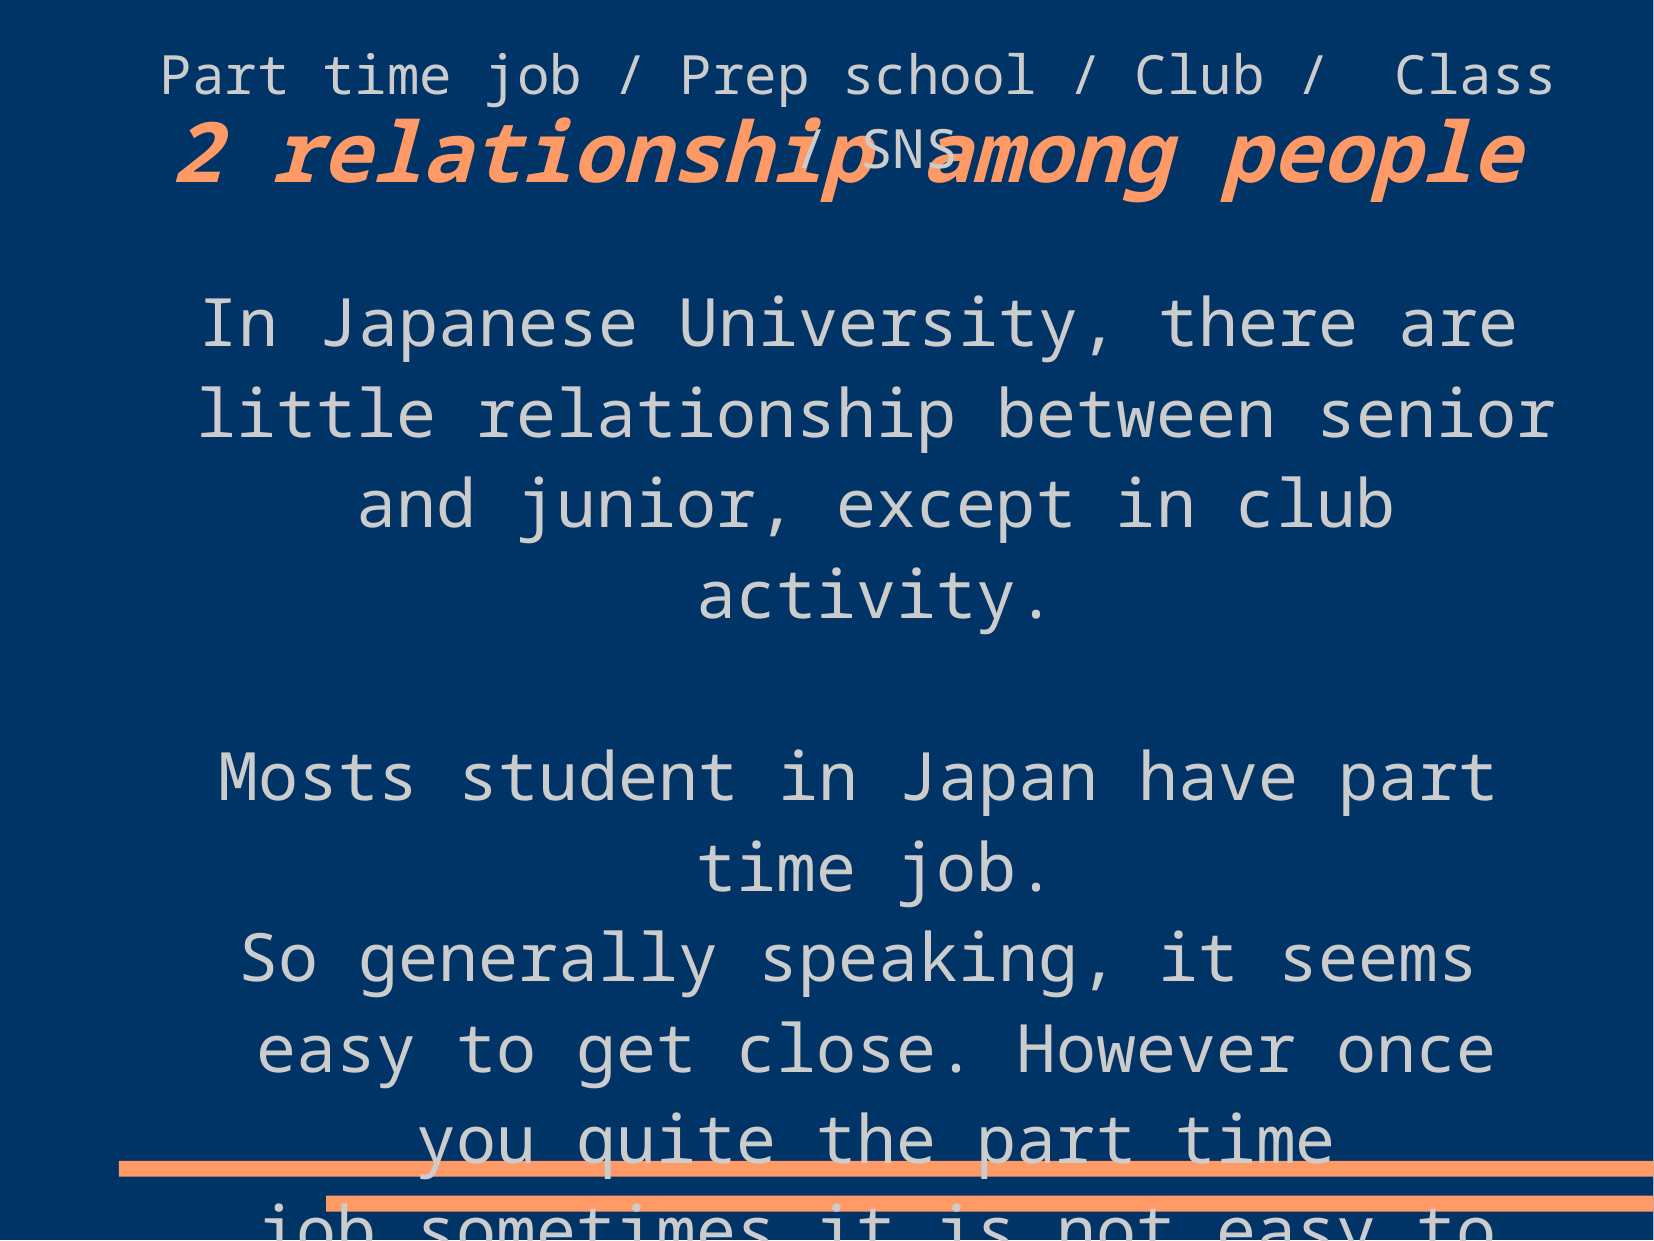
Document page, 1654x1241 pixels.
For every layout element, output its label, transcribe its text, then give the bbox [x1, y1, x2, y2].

title 2 relationship among people [121, 53, 1534, 189]
subtitle 【Place where people(students) meet】 Part time job / Prep school / Club / Class / SNS In Japanese University, there are little relationship between senior and junior, except in club activity. Mosts student in Japan have part time job. So generally speaking, it seems easy to get close. However once you quite the part time job,sometimes it is not easy to keep contact with friends. [121, 189, 1561, 1241]
